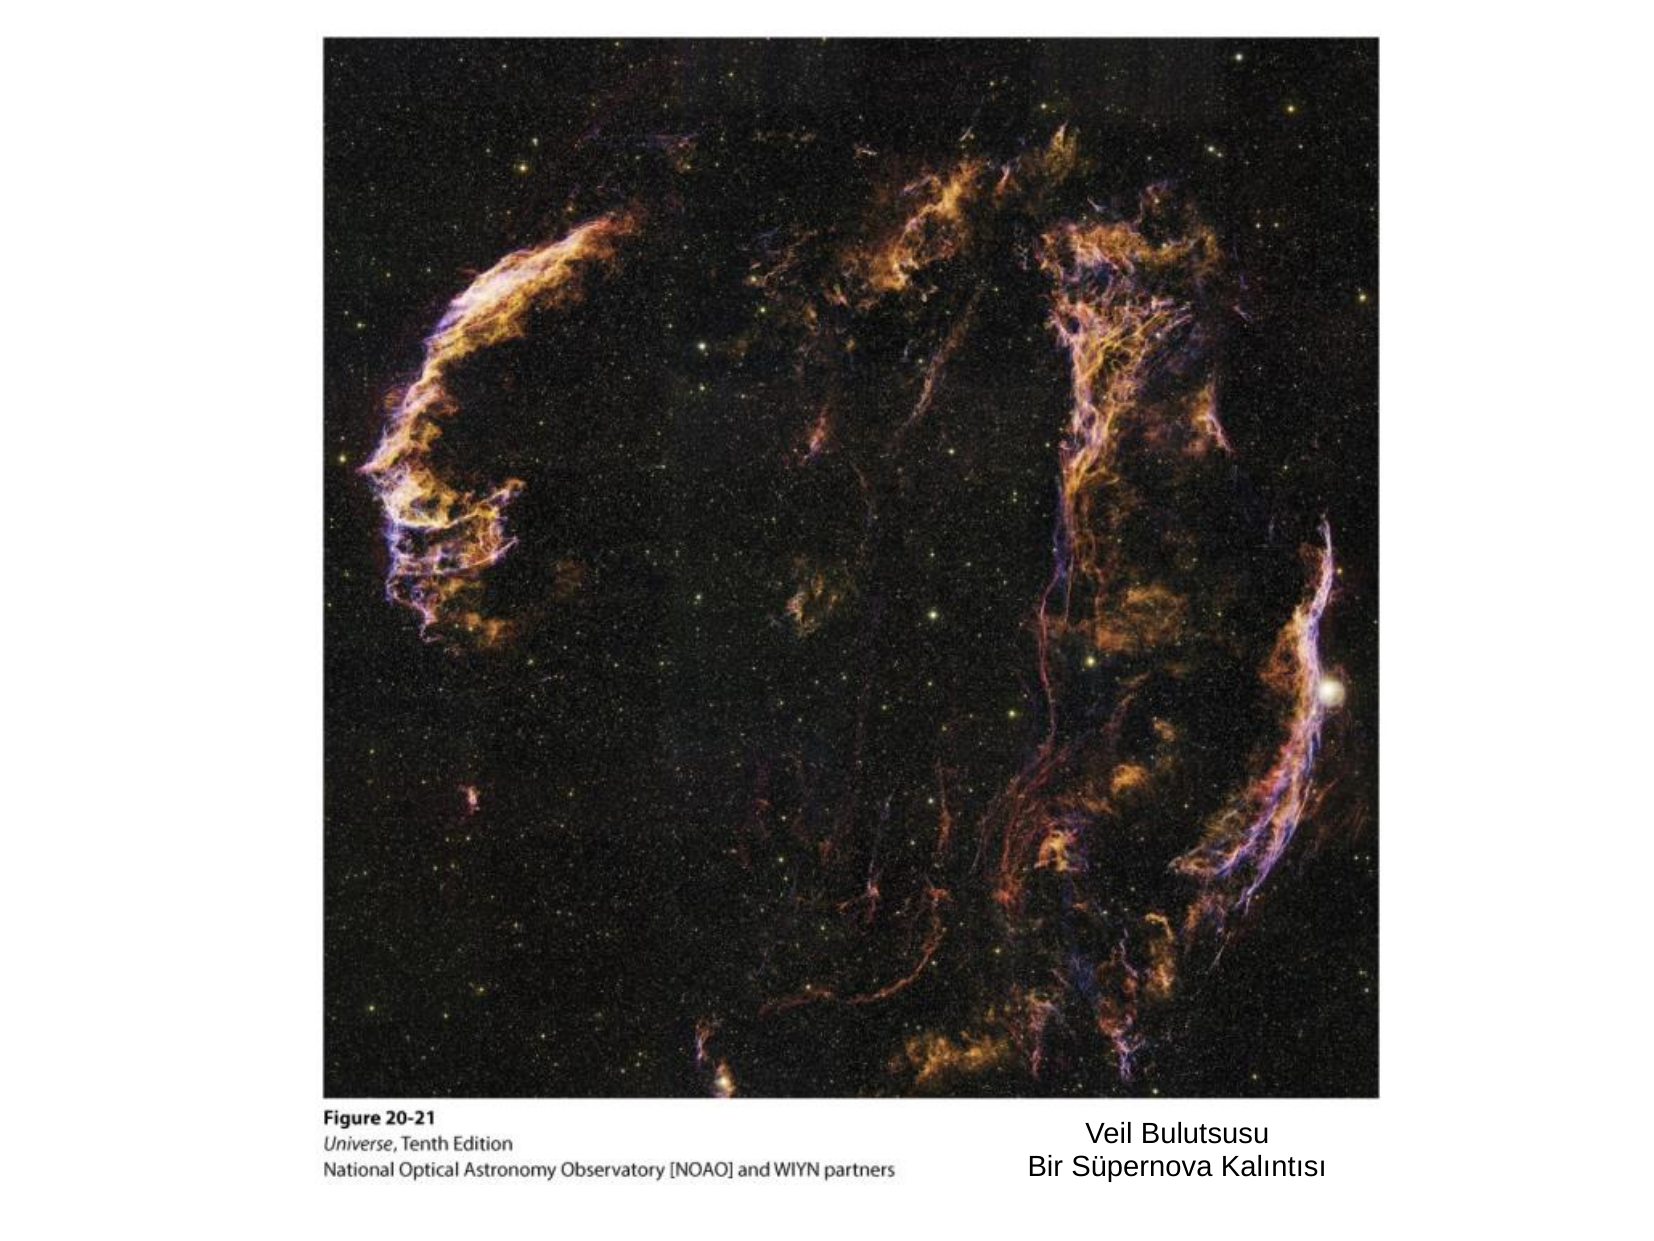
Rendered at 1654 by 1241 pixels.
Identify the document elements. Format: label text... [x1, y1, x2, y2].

picture [315, 29, 1388, 1186]
text_box Veil Bulutsusu Bir Süpernova Kalıntısı [967, 1110, 1388, 1191]
